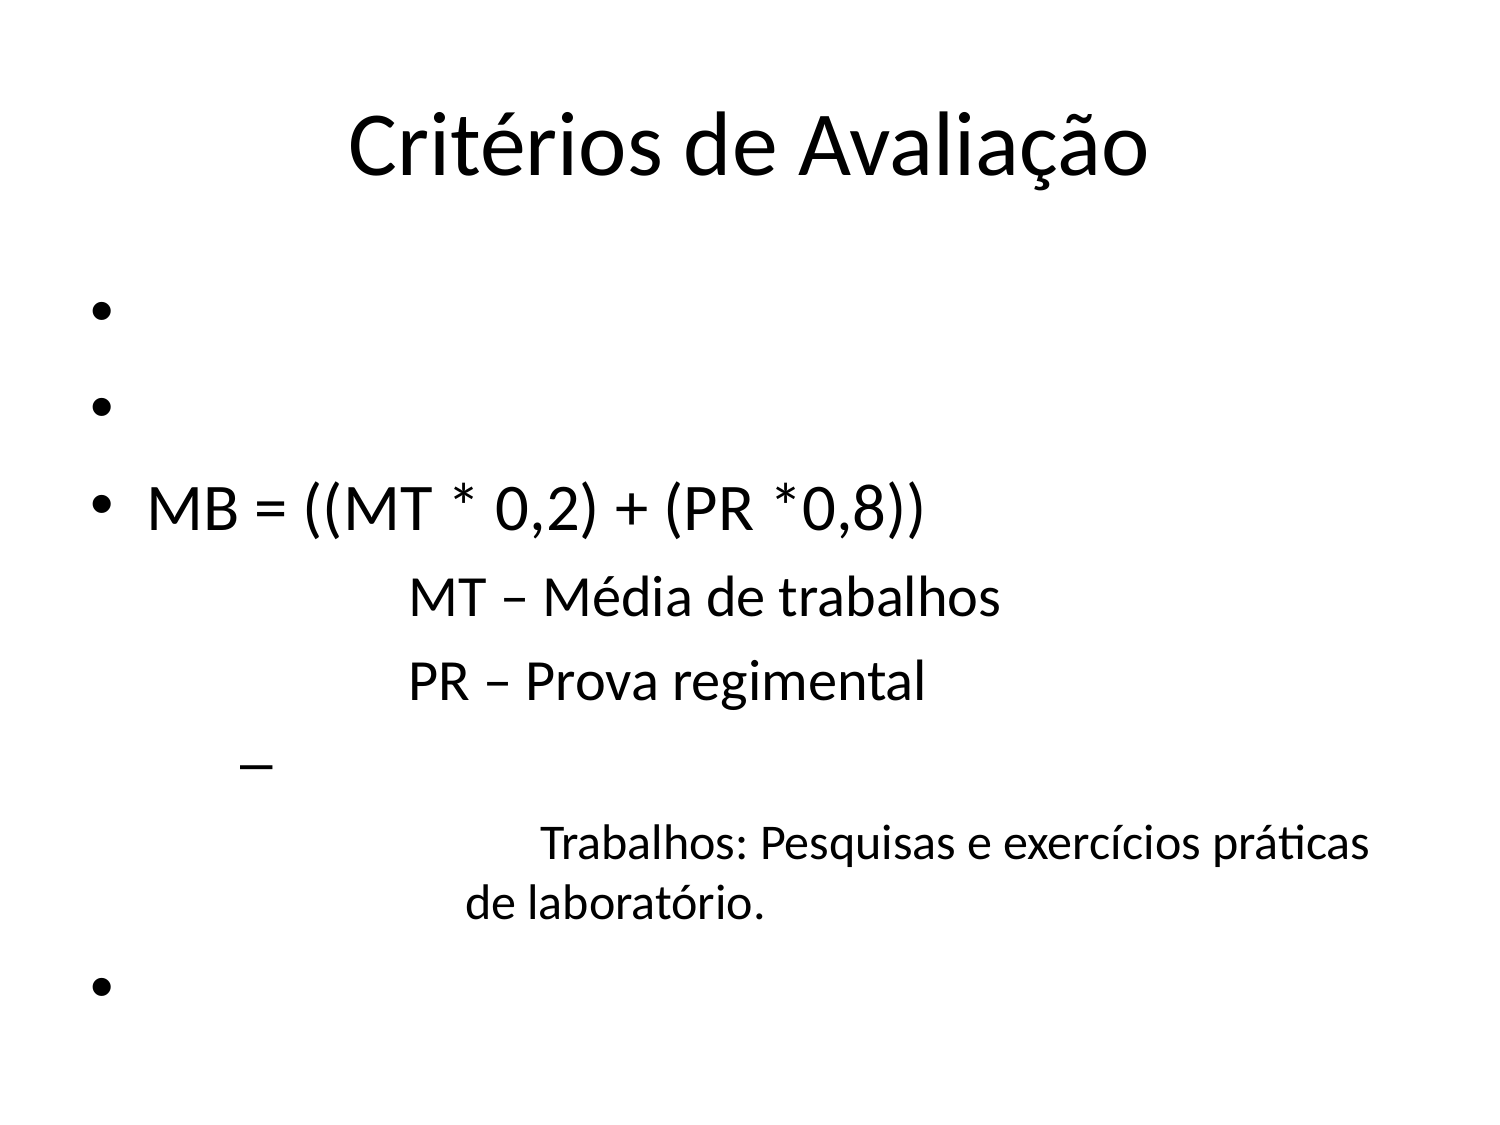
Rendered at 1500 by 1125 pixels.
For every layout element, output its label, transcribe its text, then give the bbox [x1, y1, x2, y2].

list MB = ((MT * 0,2) + (PR *0,8)) MT – Média de trabalhos PR – Prova regimental Trabalhos: Pesquisas e exercícios práticas de laboratório. [75, 262, 1426, 1005]
title Critérios de Avaliação [75, 45, 1426, 233]
